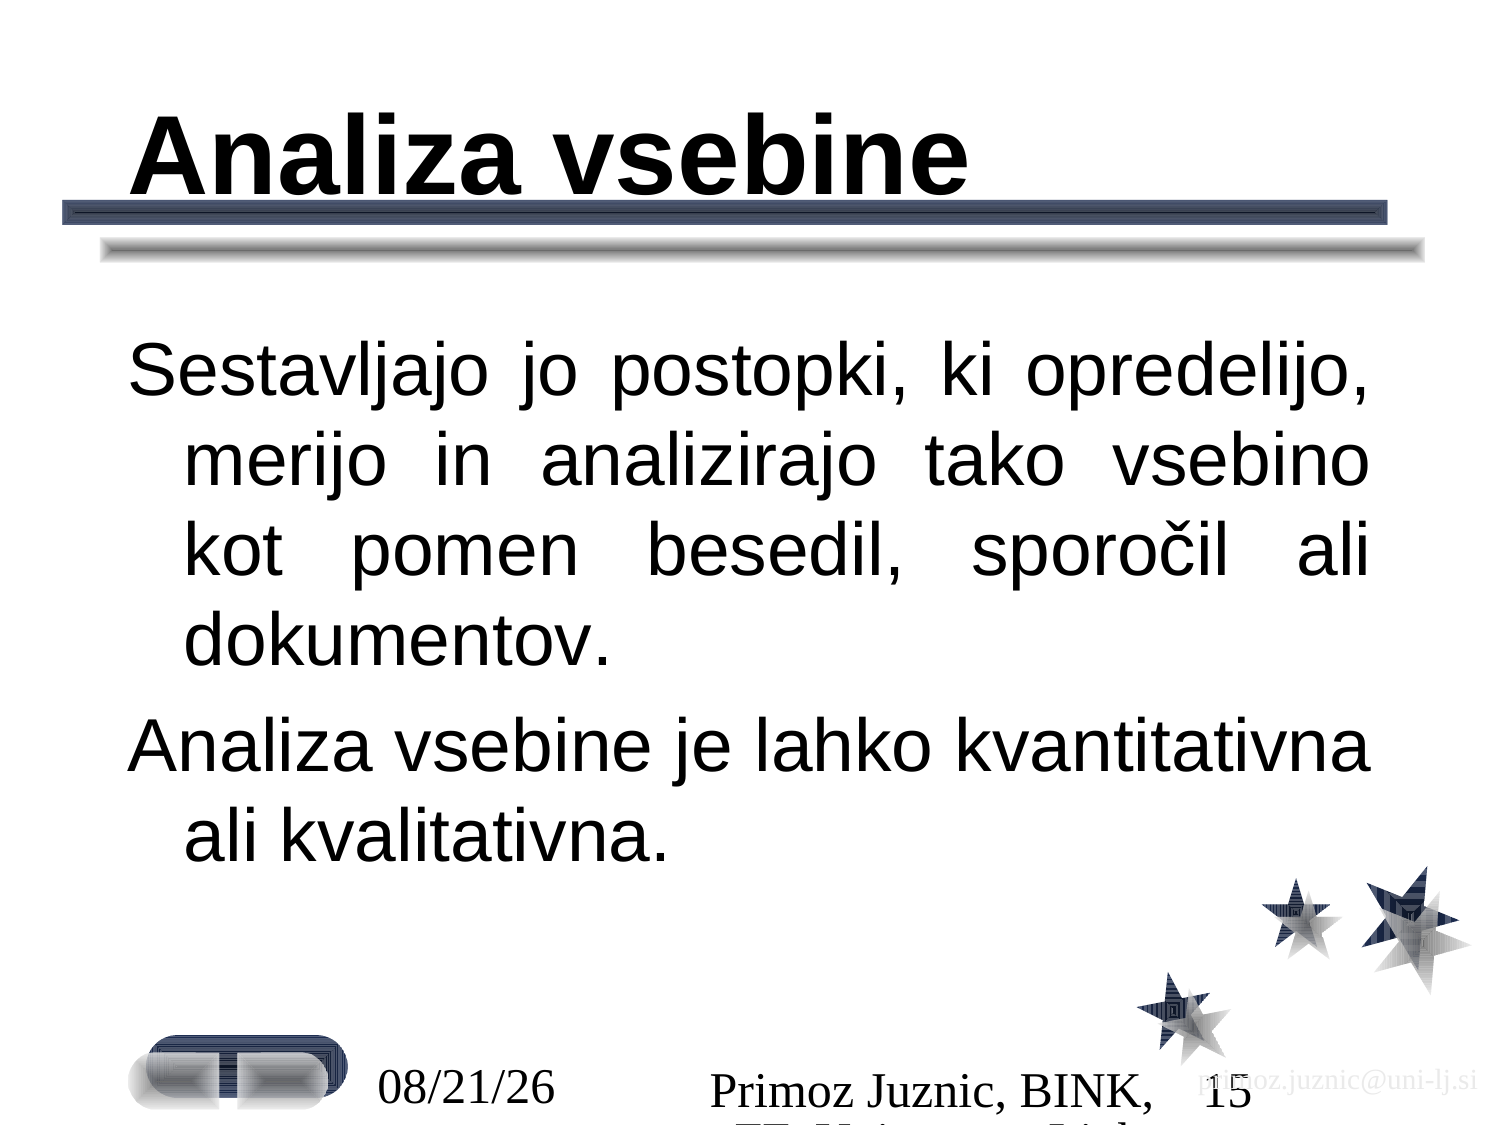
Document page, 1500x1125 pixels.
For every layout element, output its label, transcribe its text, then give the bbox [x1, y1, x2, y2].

list Sestavljajo jo postopki, ki opredelijo, merijo in analizirajo tako vsebino kot pomen besedil, sporočil ali dokumentov. Analiza vsebine je lahko kvantitativna ali kvalitativna. [112, 312, 1388, 988]
title Analiza vsebine [112, 37, 1388, 225]
